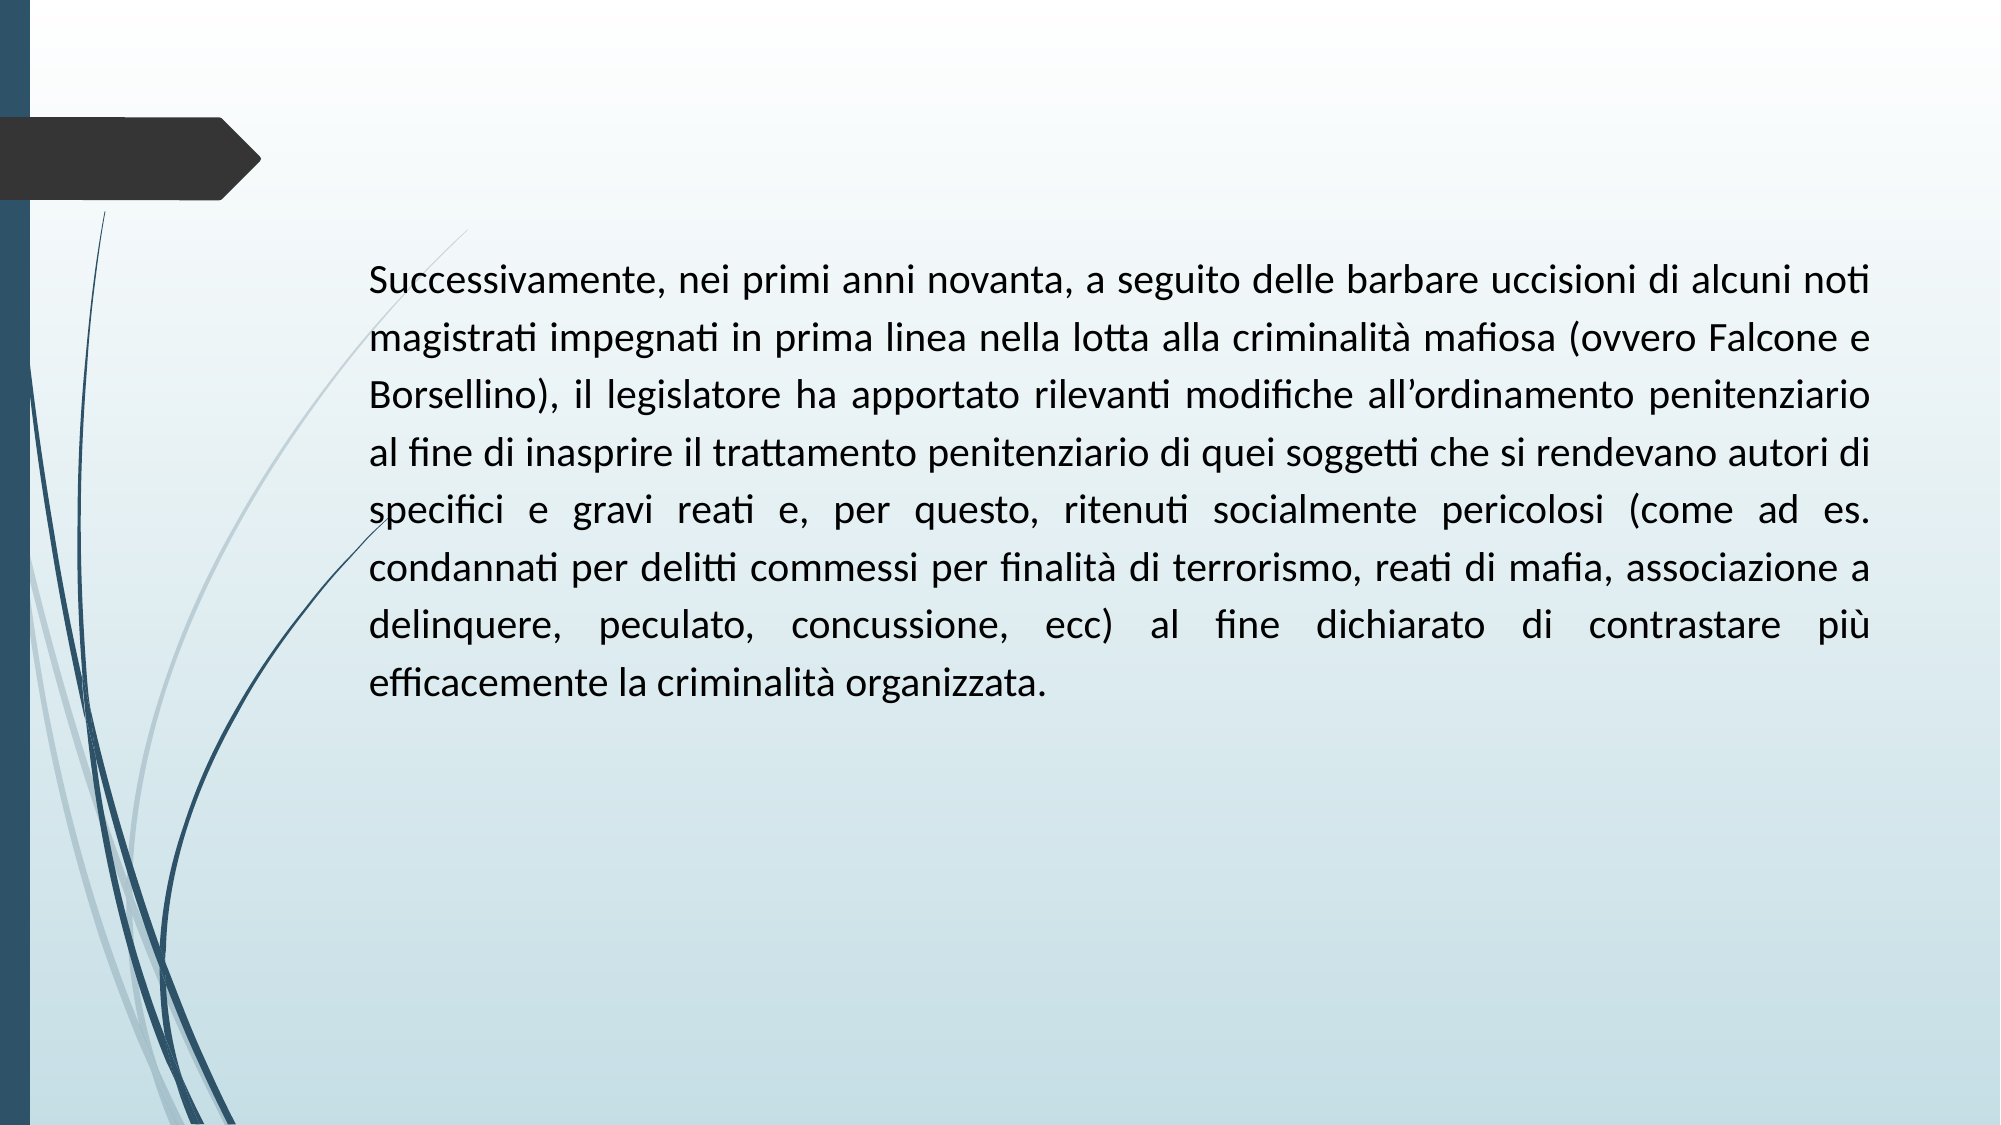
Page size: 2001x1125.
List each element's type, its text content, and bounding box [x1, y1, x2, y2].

text_box [309, 293, 1891, 1059]
text_box Successivamente, nei primi anni novanta, a seguito delle barbare uccisioni di alcuni noti magistrati impegnati in prima linea nella lotta alla criminalità mafiosa (ovvero Falcone e Borsellino), il legislatore ha apportato rilevanti modifiche all’ordinamento penitenziario al fine di inasprire il trattamento penitenziario di quei soggetti che si rendevano autori di specifici e gravi reati e, per questo, ritenuti socialmente pericolosi (come ad es. condannati per delitti commessi per finalità di terrorismo, reati di mafia, associazione a delinquere, peculato, concussione, ecc) al fine dichiarato di contrastare più efficacemente la criminalità organizzata. [354, 237, 1891, 714]
